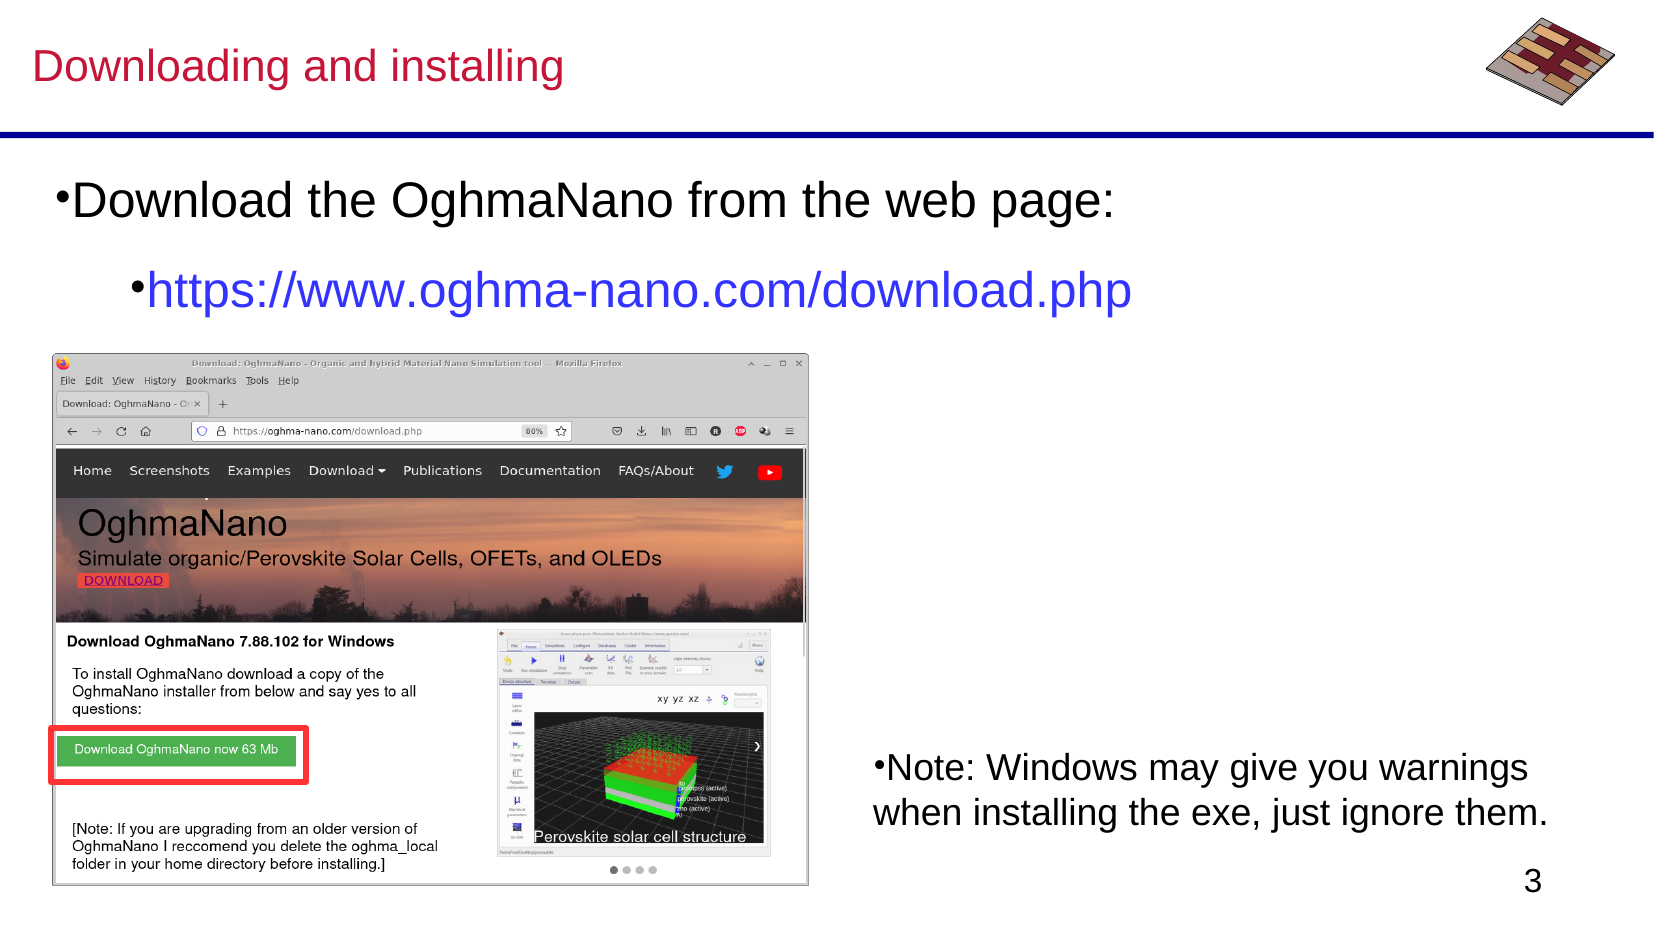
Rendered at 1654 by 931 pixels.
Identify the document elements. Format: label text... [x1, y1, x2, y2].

picture [52, 353, 809, 886]
picture [54, 731, 303, 779]
text_box <number> [1509, 852, 1654, 911]
text_box Download the OghmaNano from the web page: https://www.oghma-nano.com/download.php [39, 159, 1301, 325]
text_box Note: Windows may give you warnings when installing the exe, just ignore them. [858, 735, 1641, 886]
title Downloading and installing [31, 28, 1255, 103]
